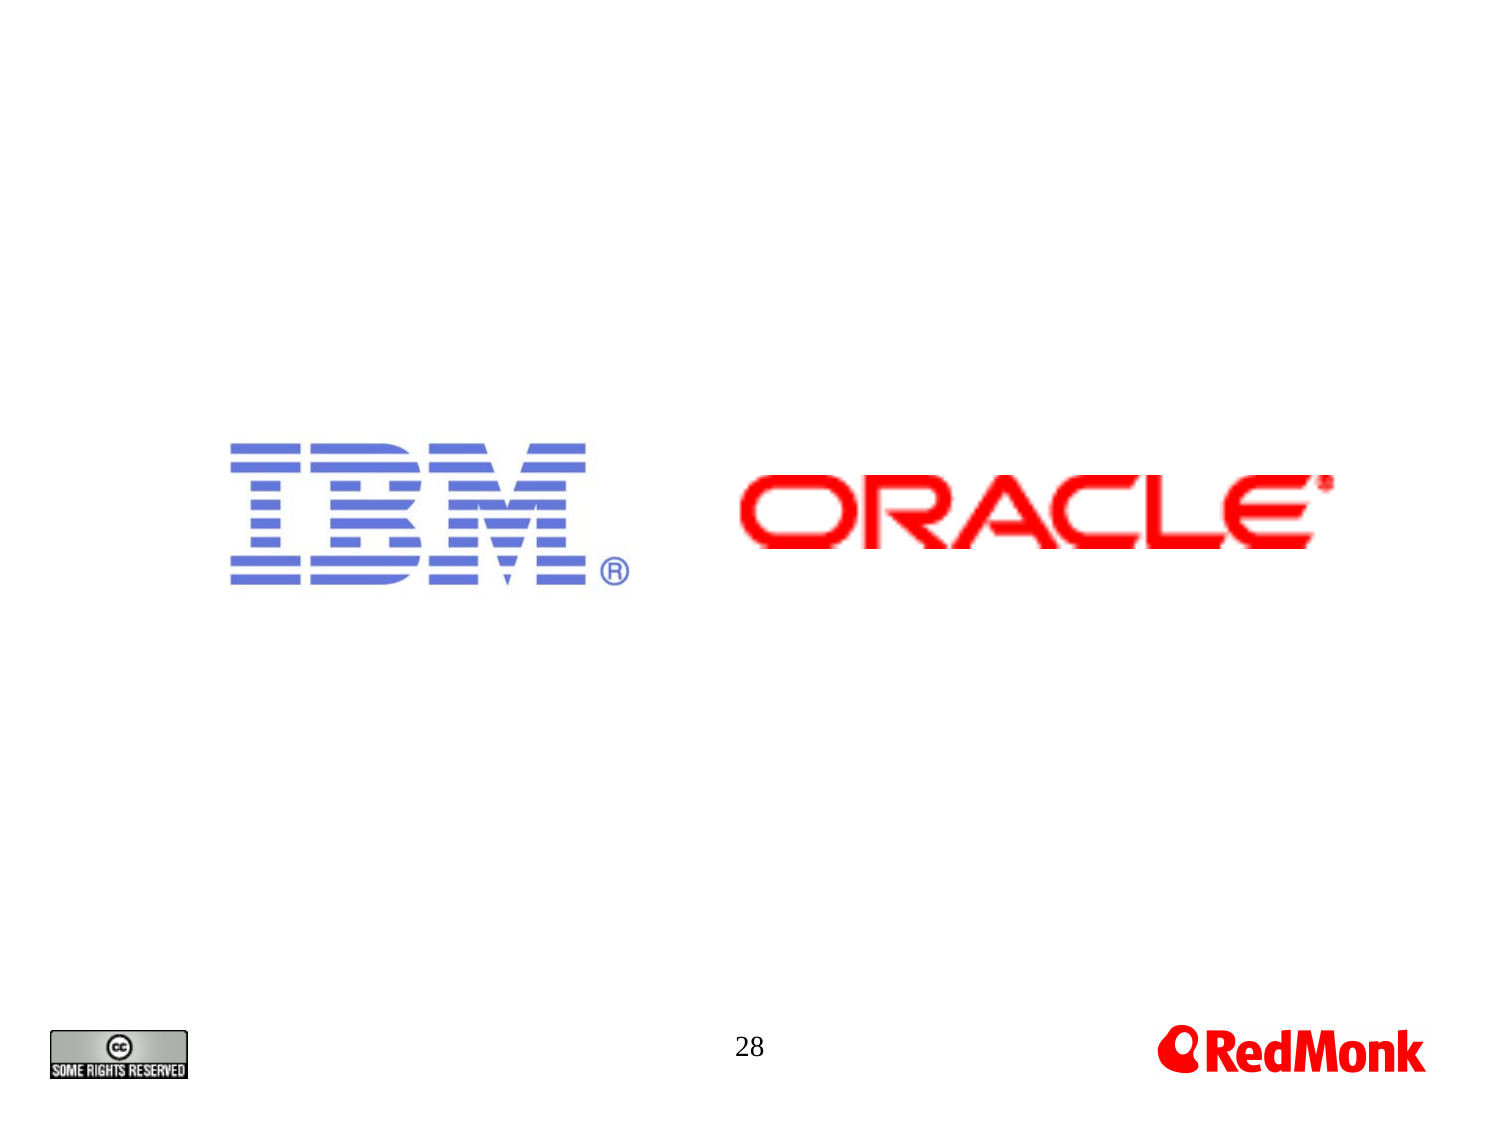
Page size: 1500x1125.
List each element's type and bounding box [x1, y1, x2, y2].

picture [53, 290, 1339, 741]
picture [50, 1030, 188, 1079]
picture [1151, 1023, 1433, 1075]
